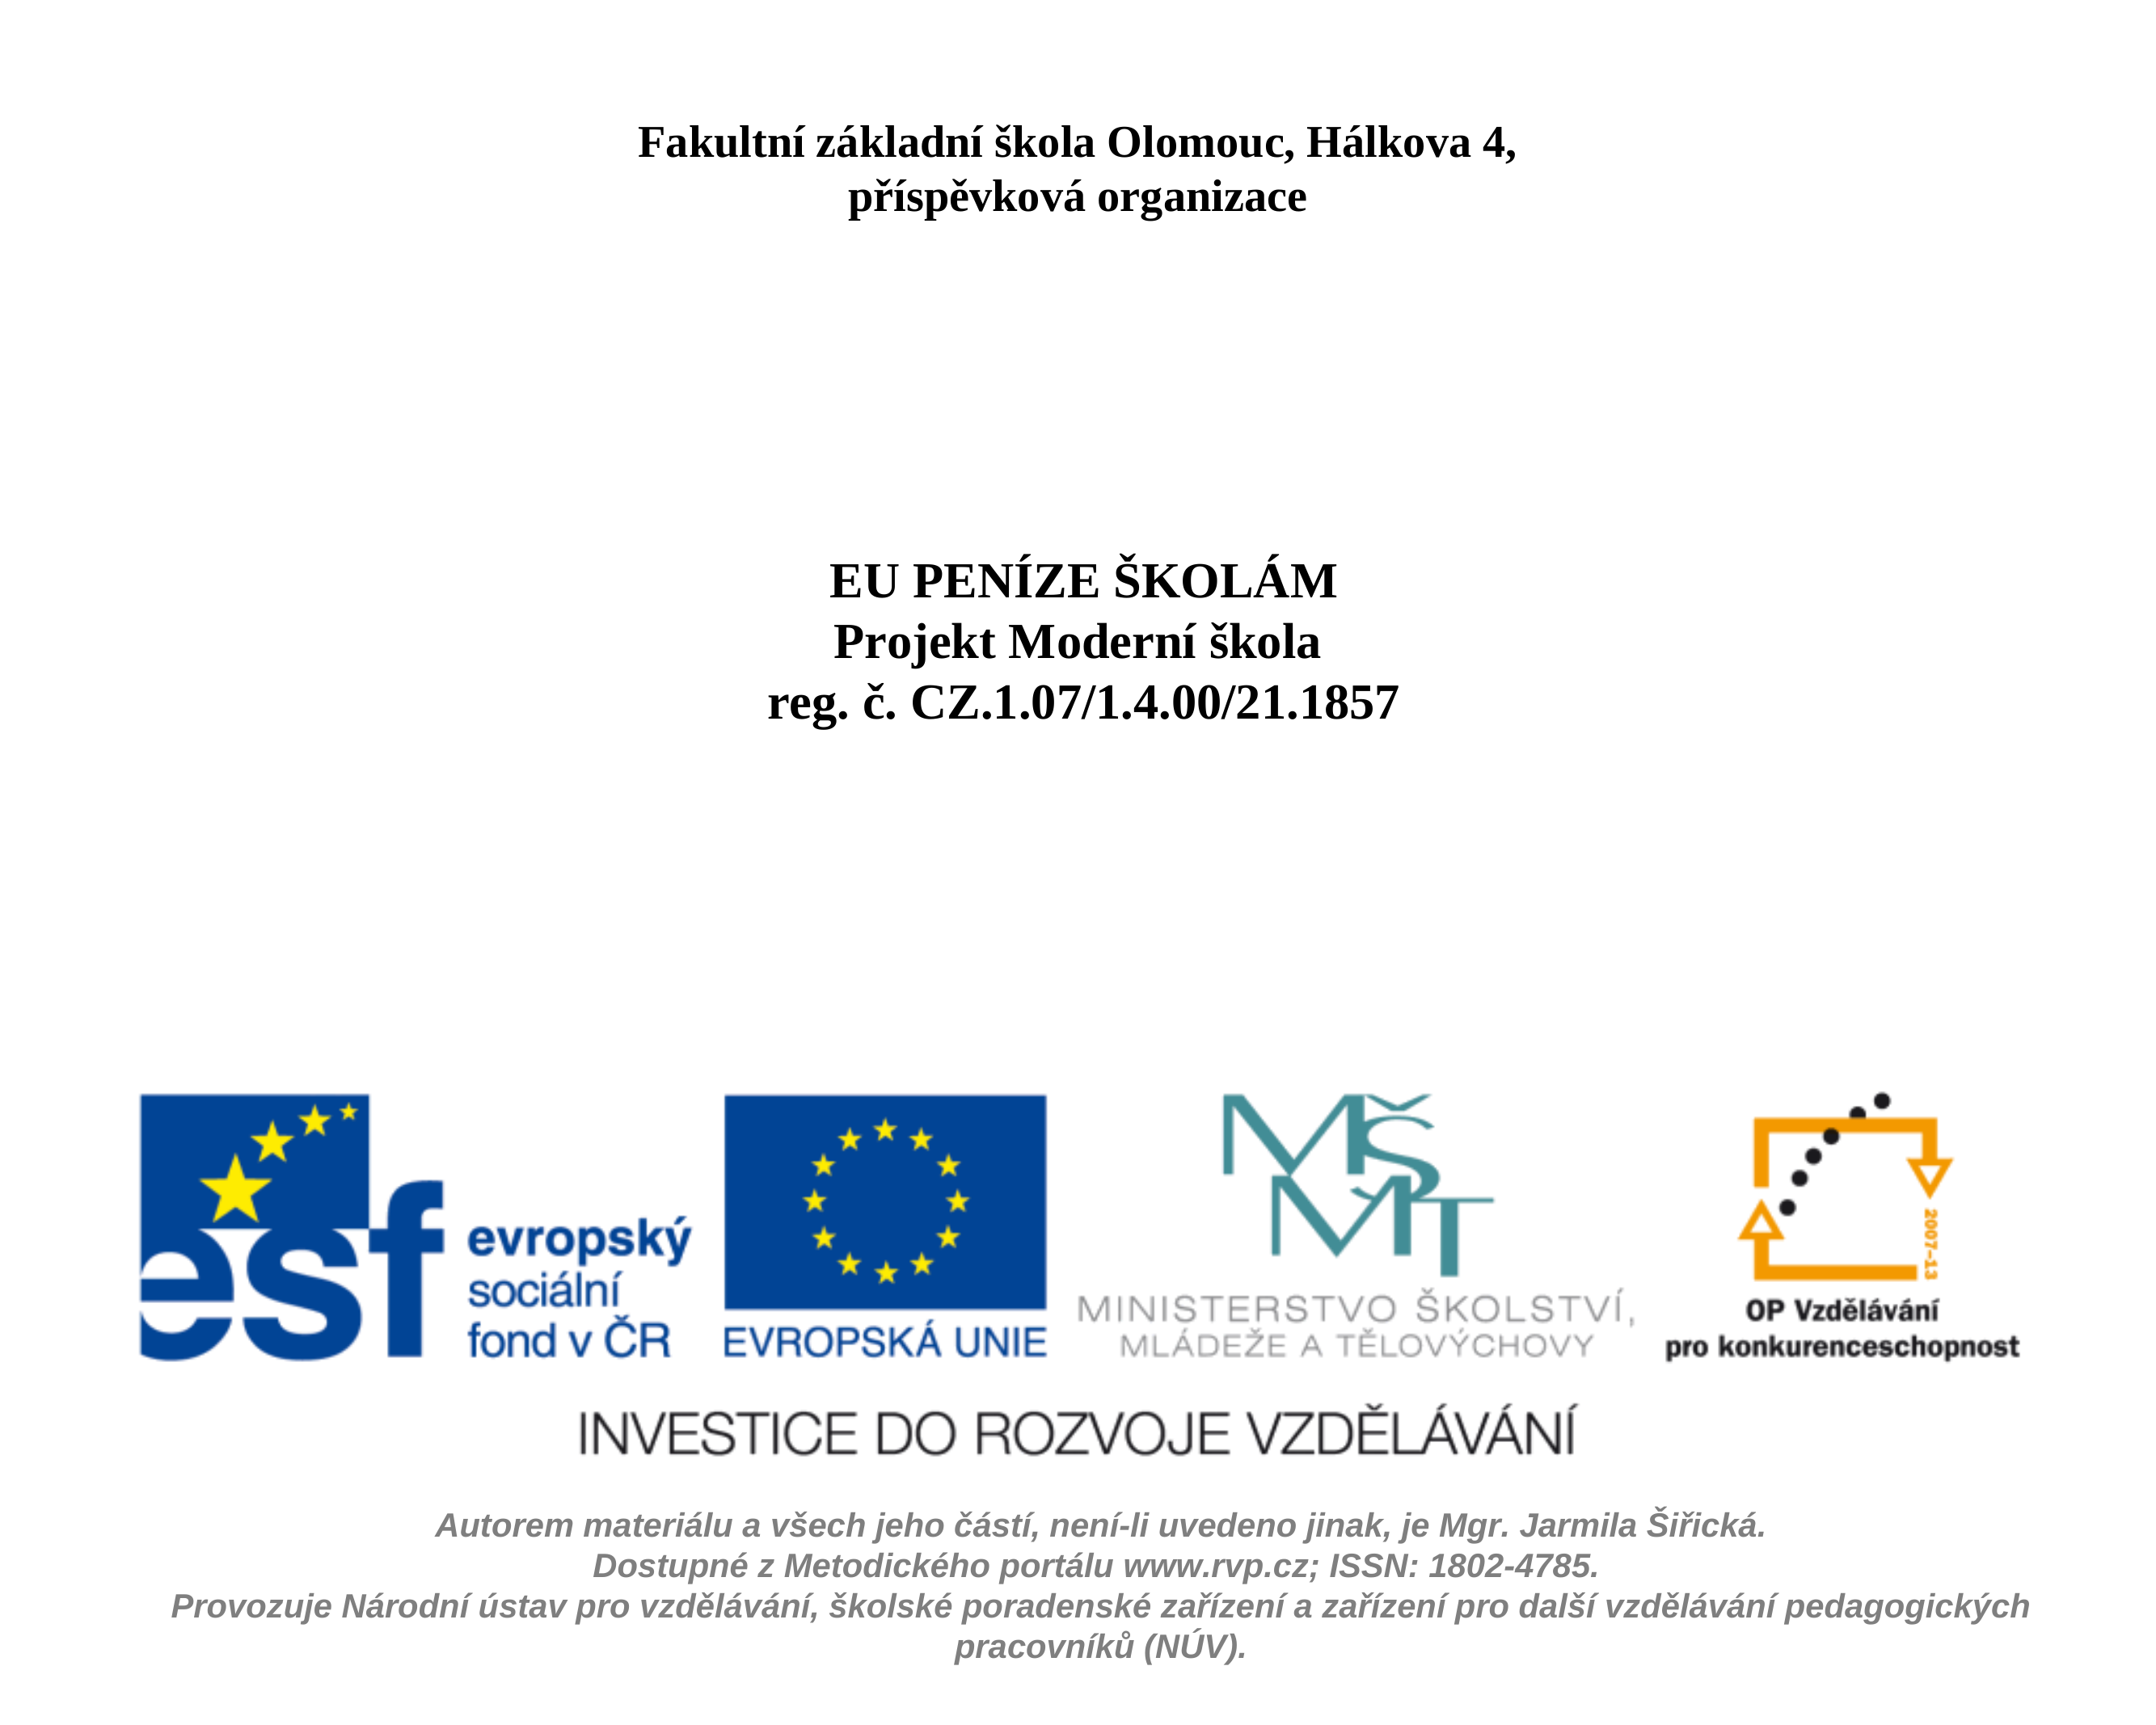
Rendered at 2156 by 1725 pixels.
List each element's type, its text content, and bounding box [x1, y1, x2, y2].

text_box EU PENÍZE ŠKOLÁM Projekt Moderní škola reg. č. CZ.1.07/1.4.00/21.1857 [253, 547, 1902, 775]
picture [87, 1063, 2069, 1484]
text_box Autorem materiálu a všech jeho částí, není-li uvedeno jinak, je Mgr. Jarmila Šiřická. Dostupné z Metodického portálu www.rvp.cz; ISSN: 1802-4785. Provozuje Národní ústav pro vzdělávání, školské poradenské zařízení a zařízení pro další vzdělávání pedagogických pracovníků (NÚV). [133, 1520, 2069, 1689]
text_box Fakultní základní škola Olomouc, Hálkova 4, příspěvková organizace [335, 111, 1821, 251]
